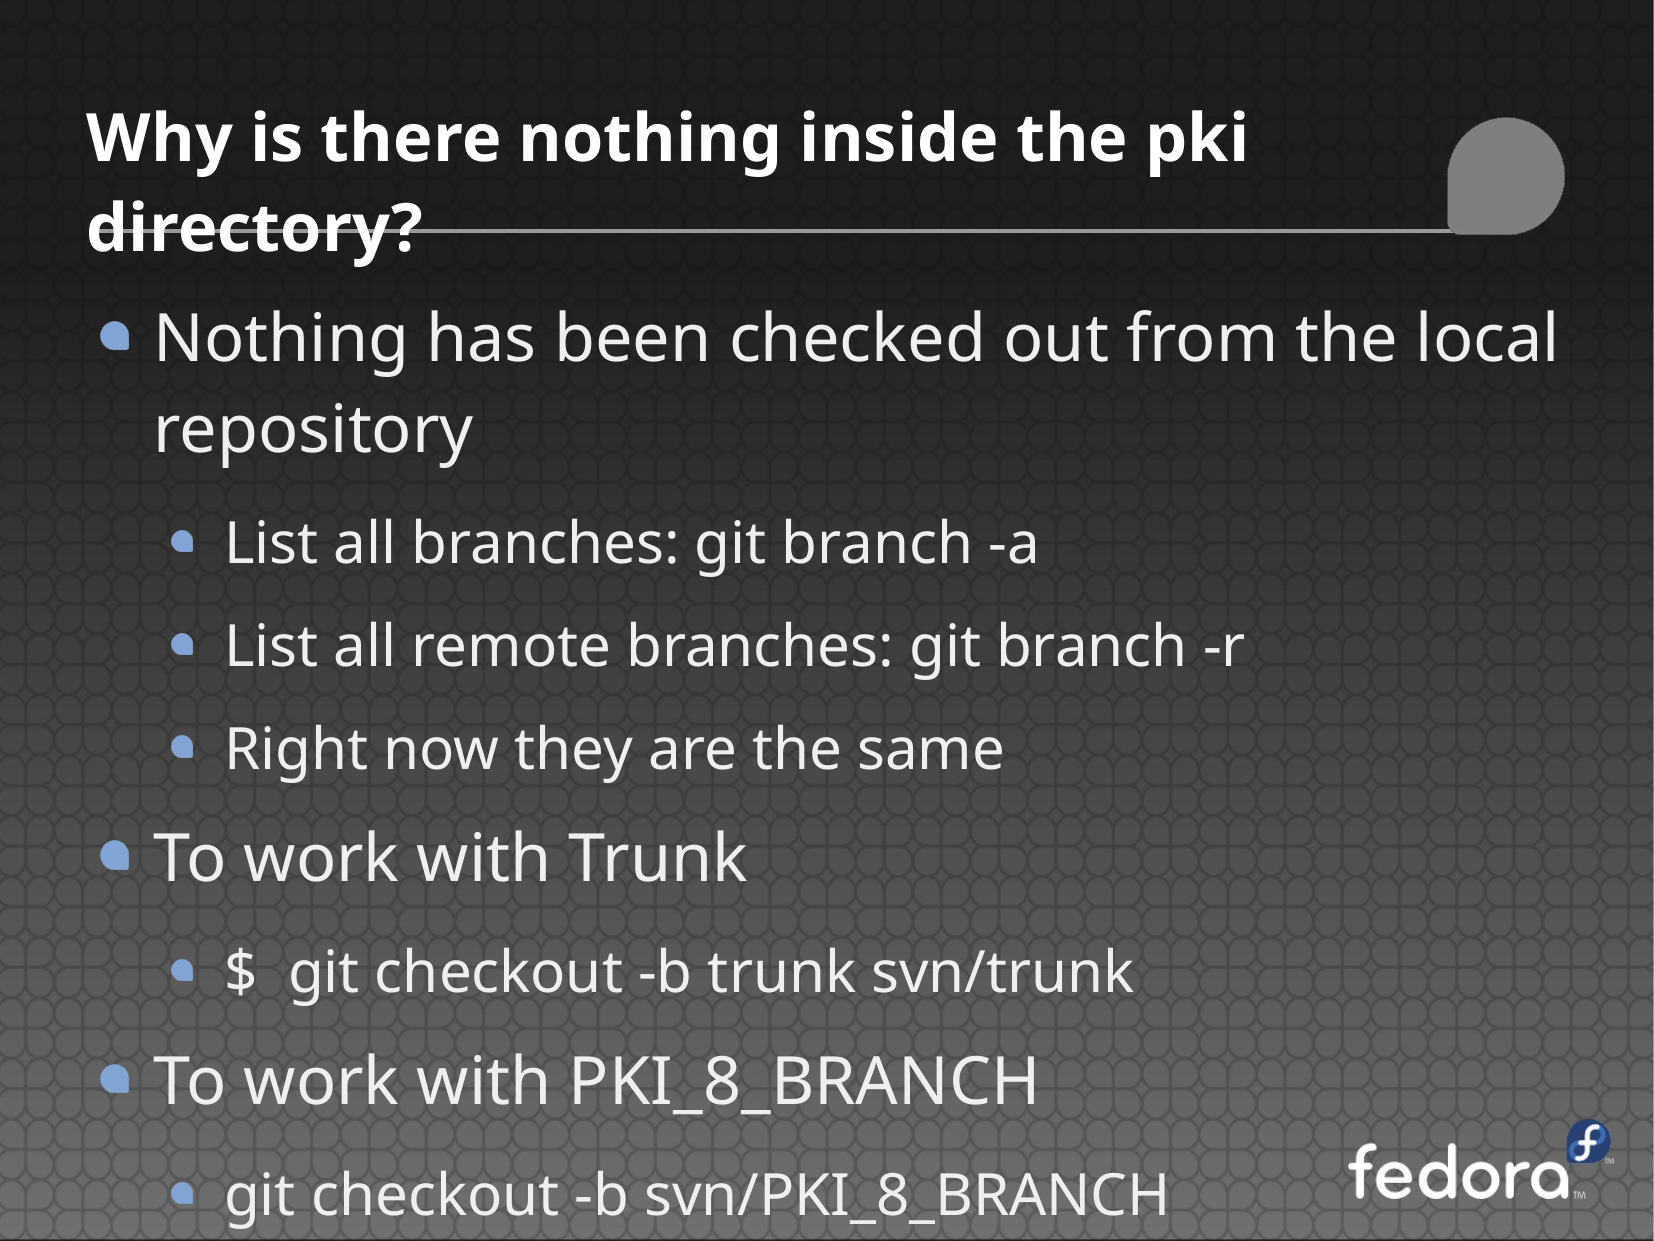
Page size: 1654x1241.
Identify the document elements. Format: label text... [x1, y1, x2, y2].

picture [0, 0, 1654, 1241]
title Why is there nothing inside the pki directory? [86, 102, 1576, 259]
list Nothing has been checked out from the local repository List all branches: git branch -a List all remote branches: git branch -r Right now they are the same To work with Trunk $ git checkout -b trunk svn/trunk To work with PKI_8_BRANCH git checkout -b svn/PKI_8_BRANCH PKI_8_BRANCH To go back to trunk git checkout trunk [82, 290, 1571, 1241]
